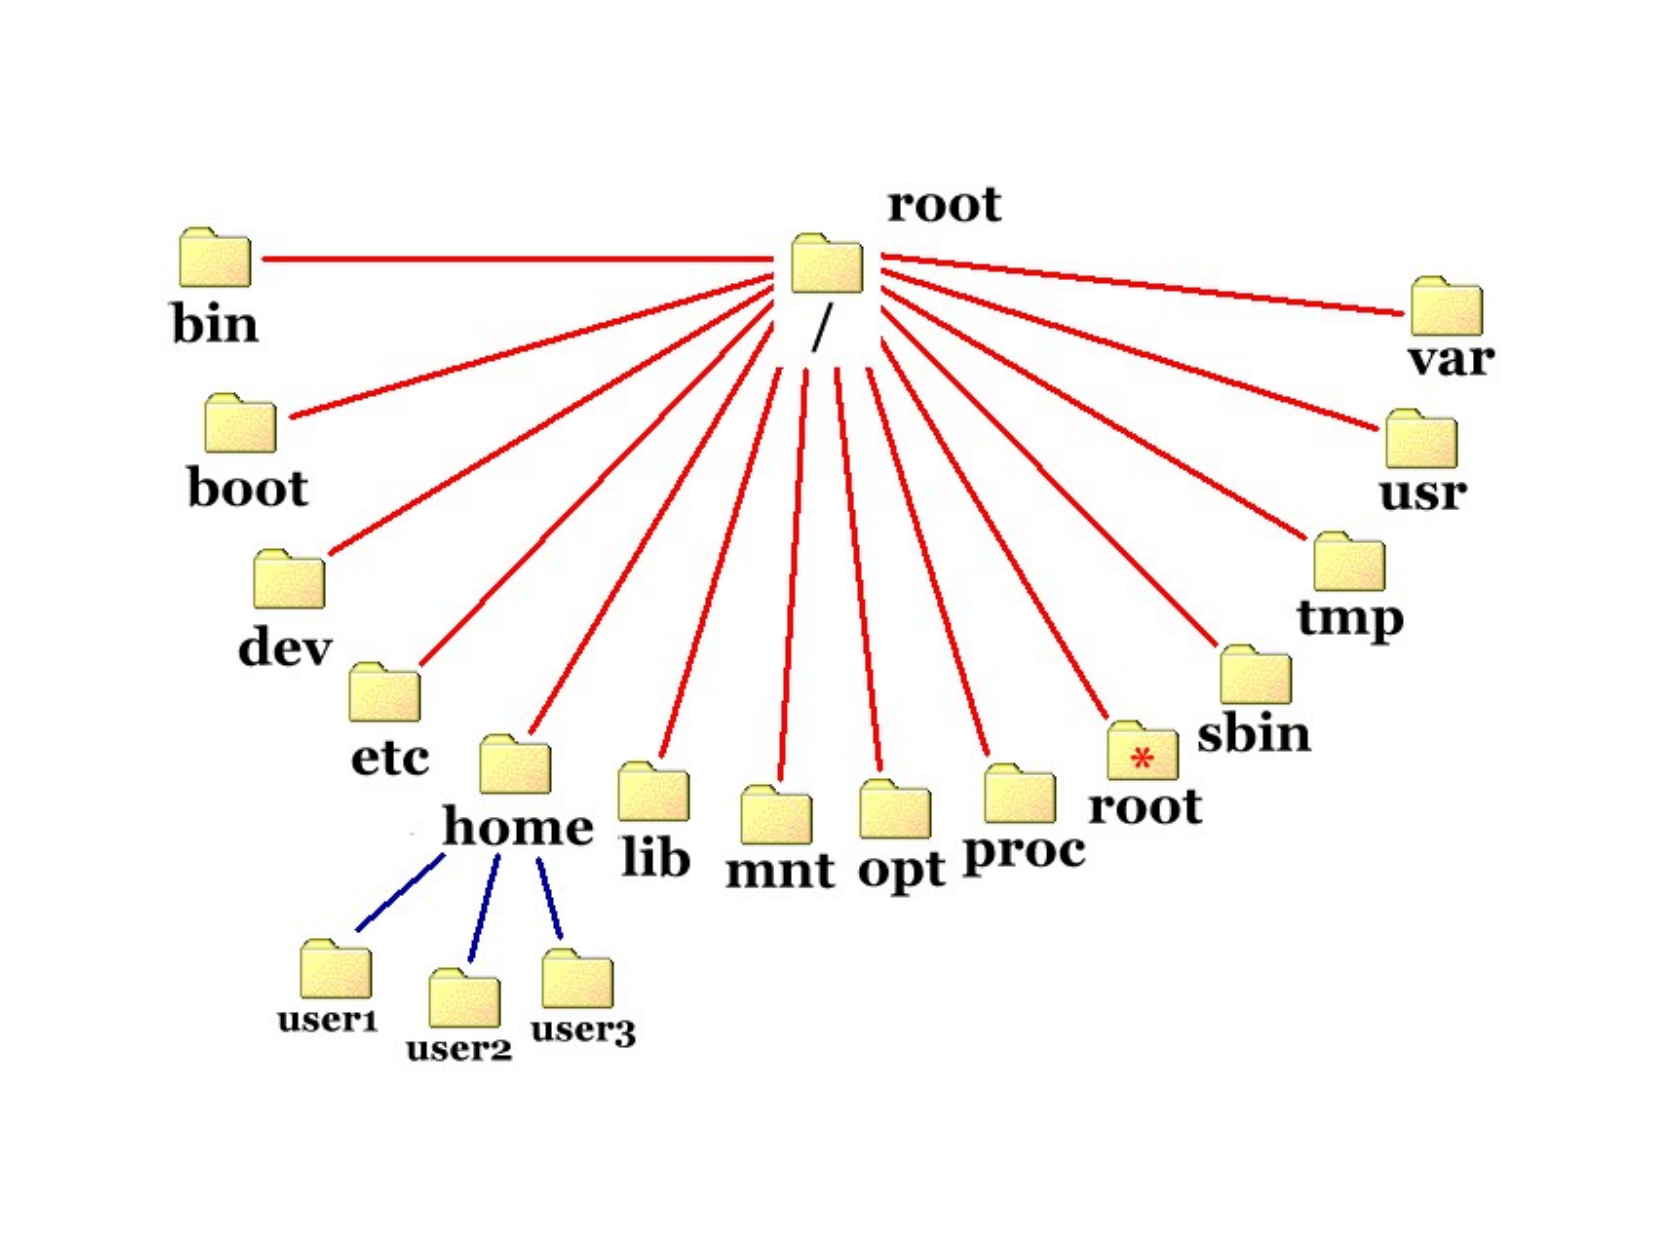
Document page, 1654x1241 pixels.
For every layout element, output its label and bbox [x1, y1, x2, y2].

picture [129, 167, 1548, 1087]
